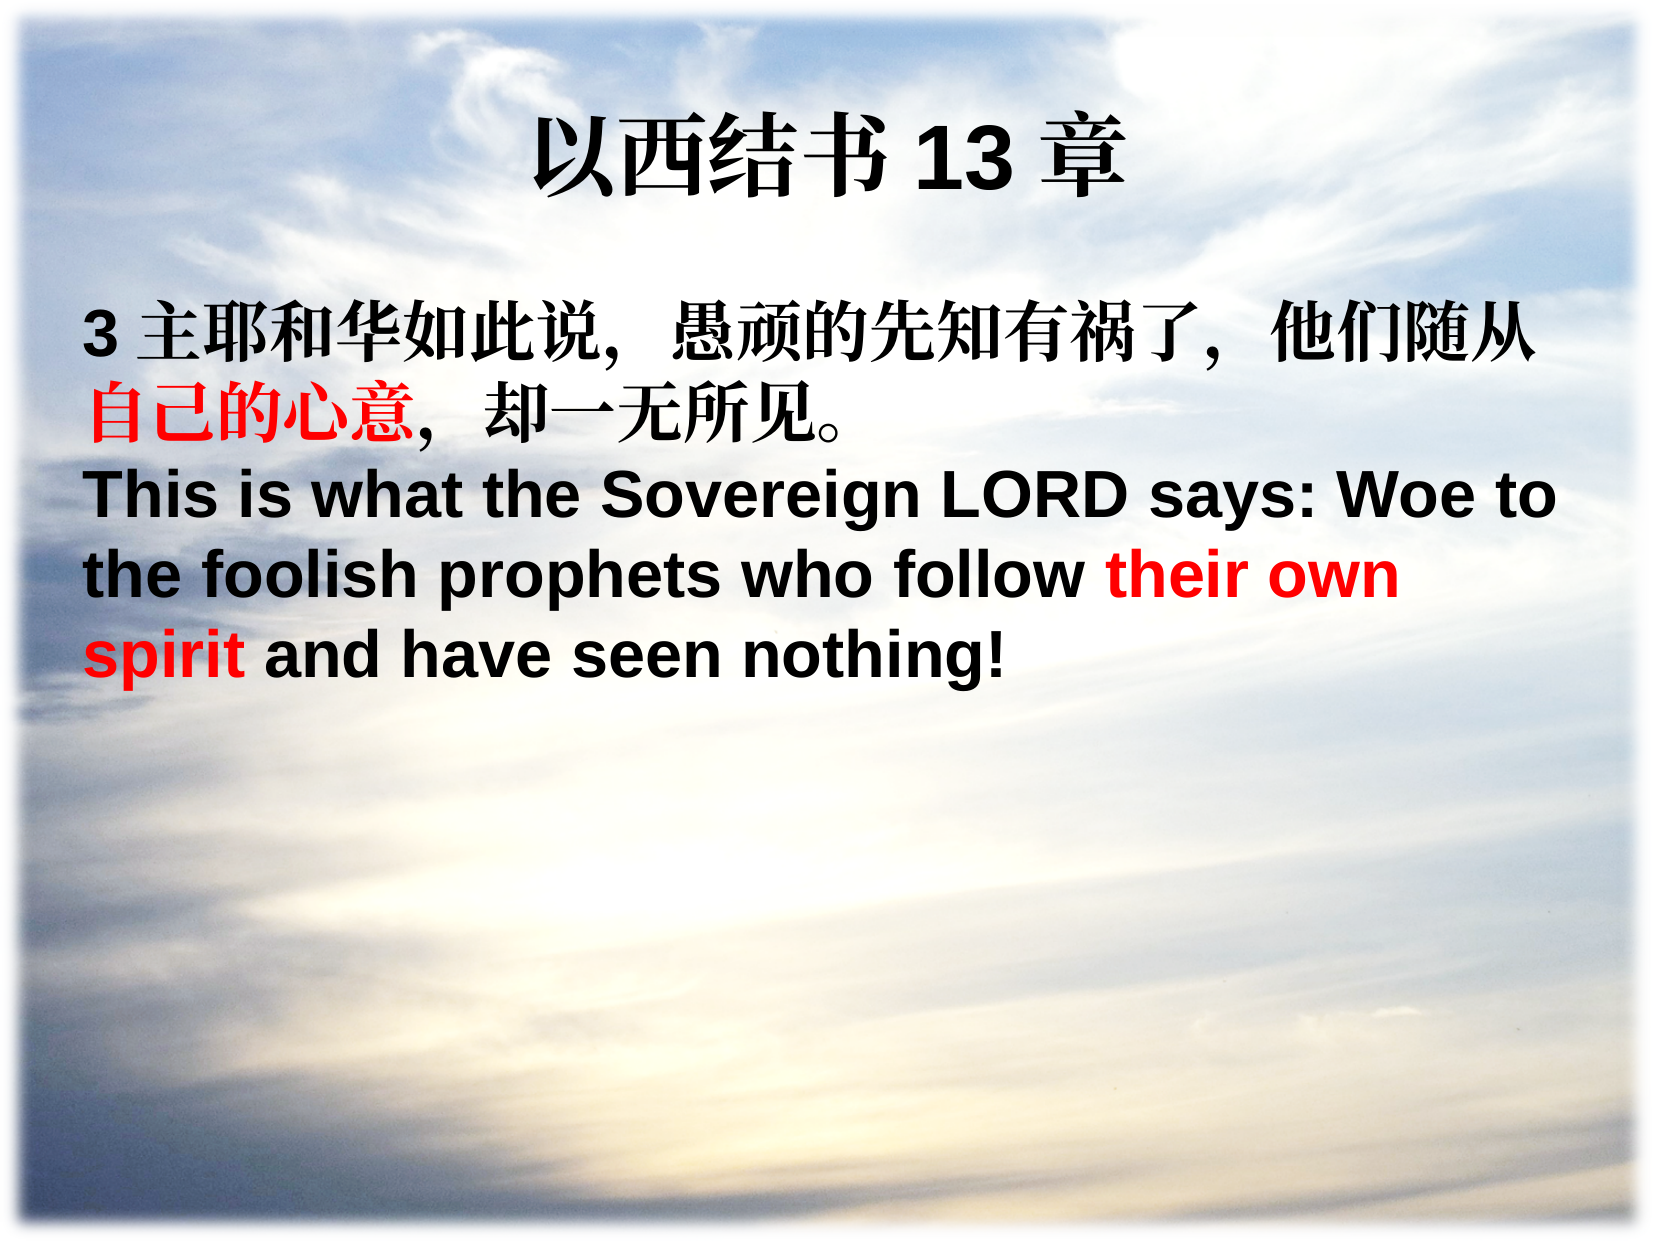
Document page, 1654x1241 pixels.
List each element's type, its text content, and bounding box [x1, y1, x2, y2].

list 3主耶和华如此说，愚顽的先知有祸了，他们随从自己的心意，却一无所见。 This is what the Sovereign LORD says: Woe to the foolish prophets who follow their own spirit and have seen nothing! [82, 290, 1571, 1109]
title 以西结书13章 [82, 49, 1571, 257]
picture [0, 0, 1654, 1241]
